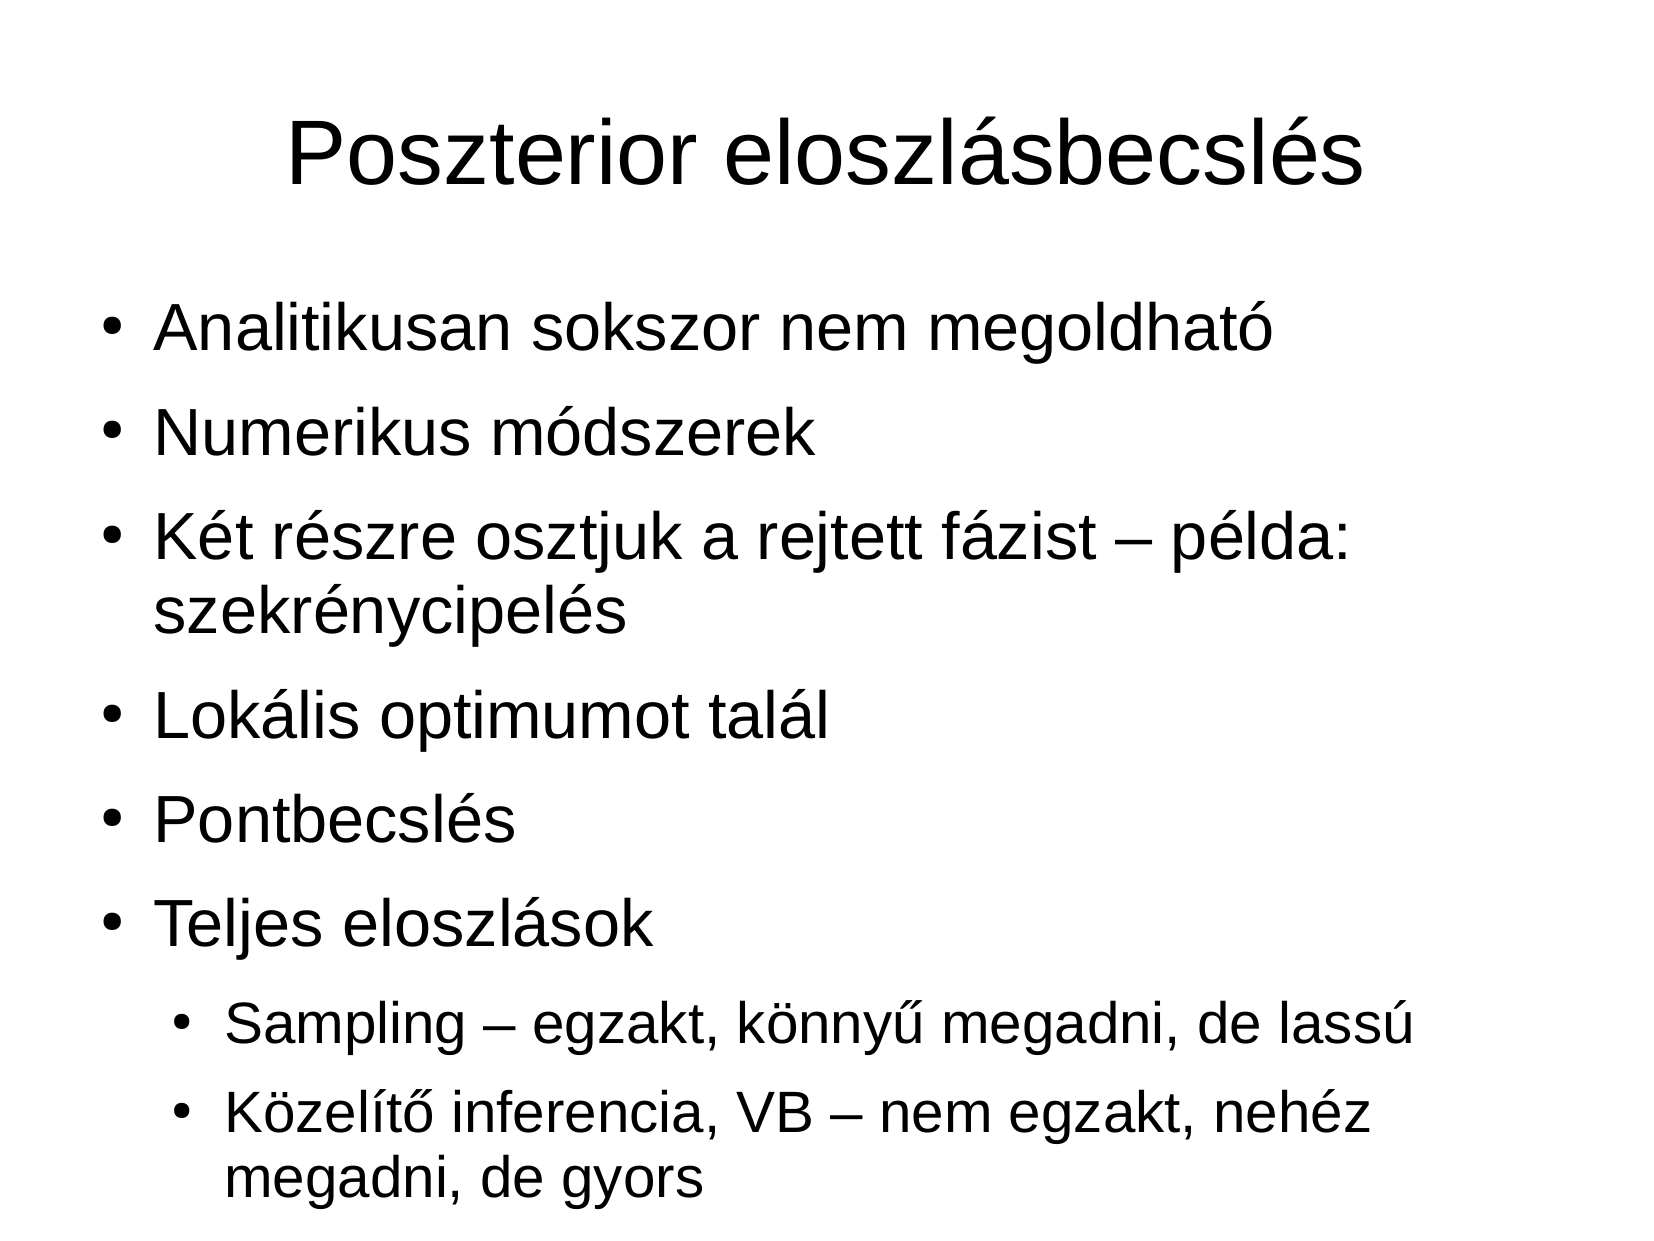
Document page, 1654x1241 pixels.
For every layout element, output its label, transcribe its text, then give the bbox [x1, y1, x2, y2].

title Poszterior eloszlásbecslés [82, 49, 1571, 257]
list Analitikusan sokszor nem megoldható Numerikus módszerek Két részre osztjuk a rejtett fázist – példa: szekrénycipelés Lokális optimumot talál Pontbecslés Teljes eloszlások Sampling – egzakt, könnyű megadni, de lassú Közelítő inferencia, VB – nem egzakt, nehéz megadni, de gyors [82, 290, 1606, 1216]
